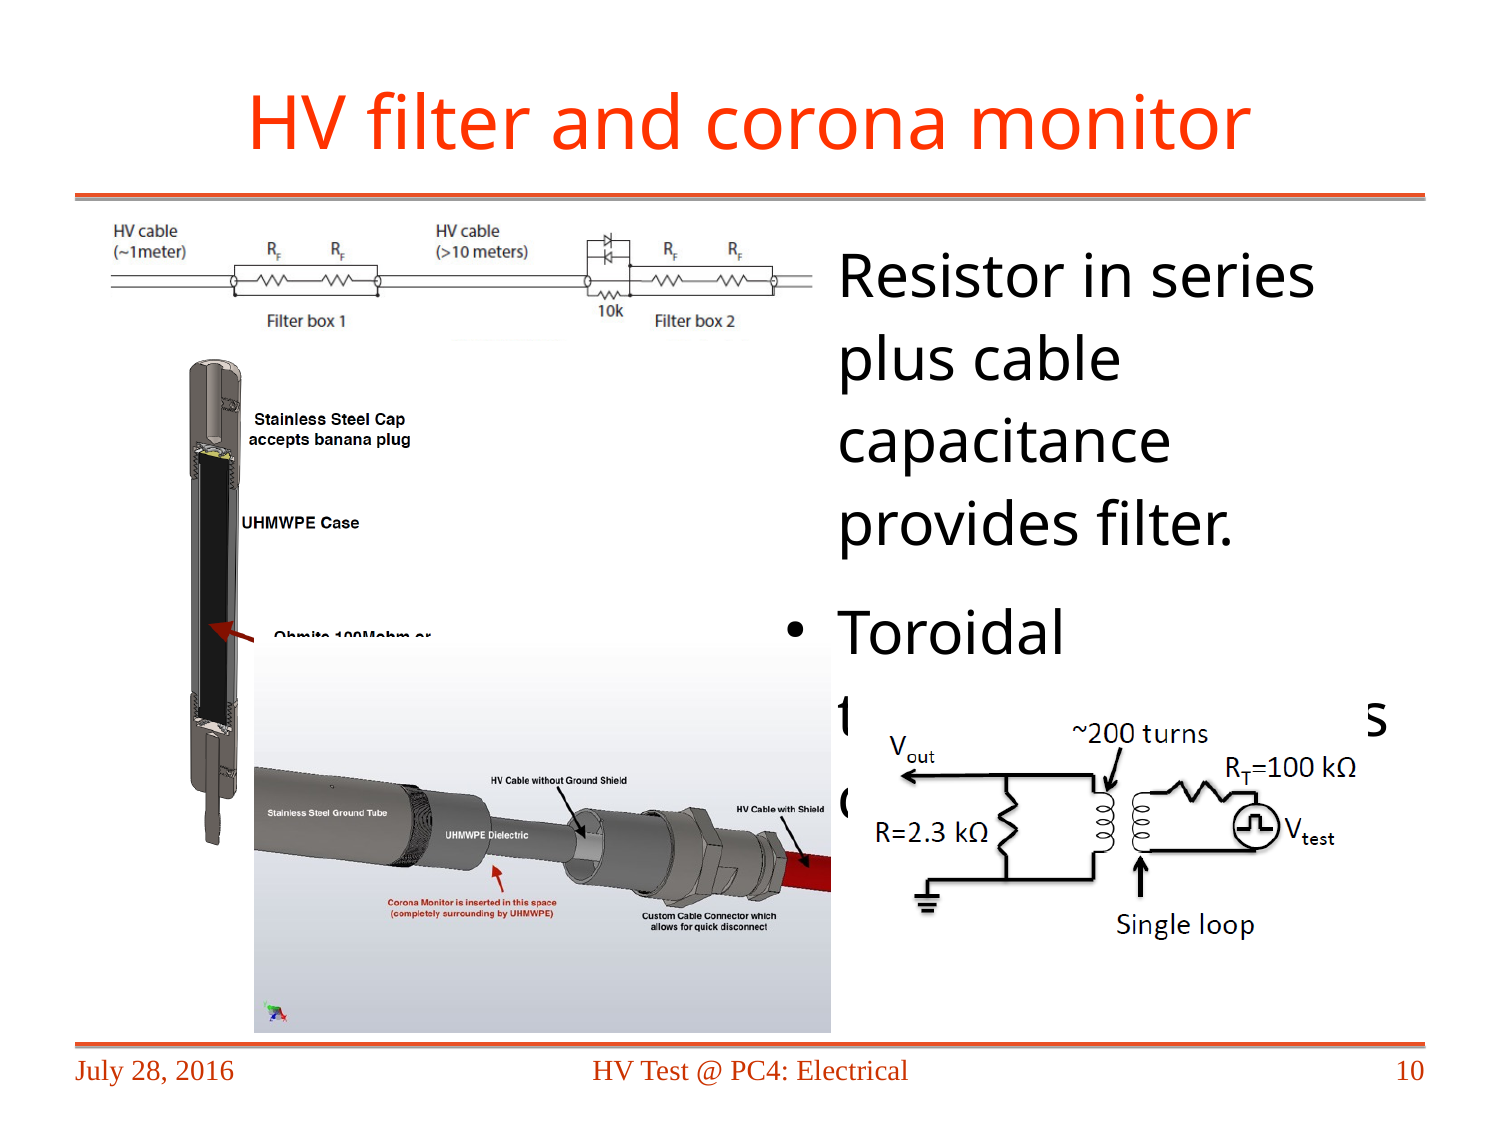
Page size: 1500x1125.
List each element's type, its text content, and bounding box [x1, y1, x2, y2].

picture [848, 687, 1368, 957]
list Resistor in series plus cable capacitance provides filter. Toroidal transformer senses current spikes [766, 232, 1426, 1002]
picture [110, 206, 831, 1033]
title HV filter and corona monitor [75, 44, 1425, 196]
